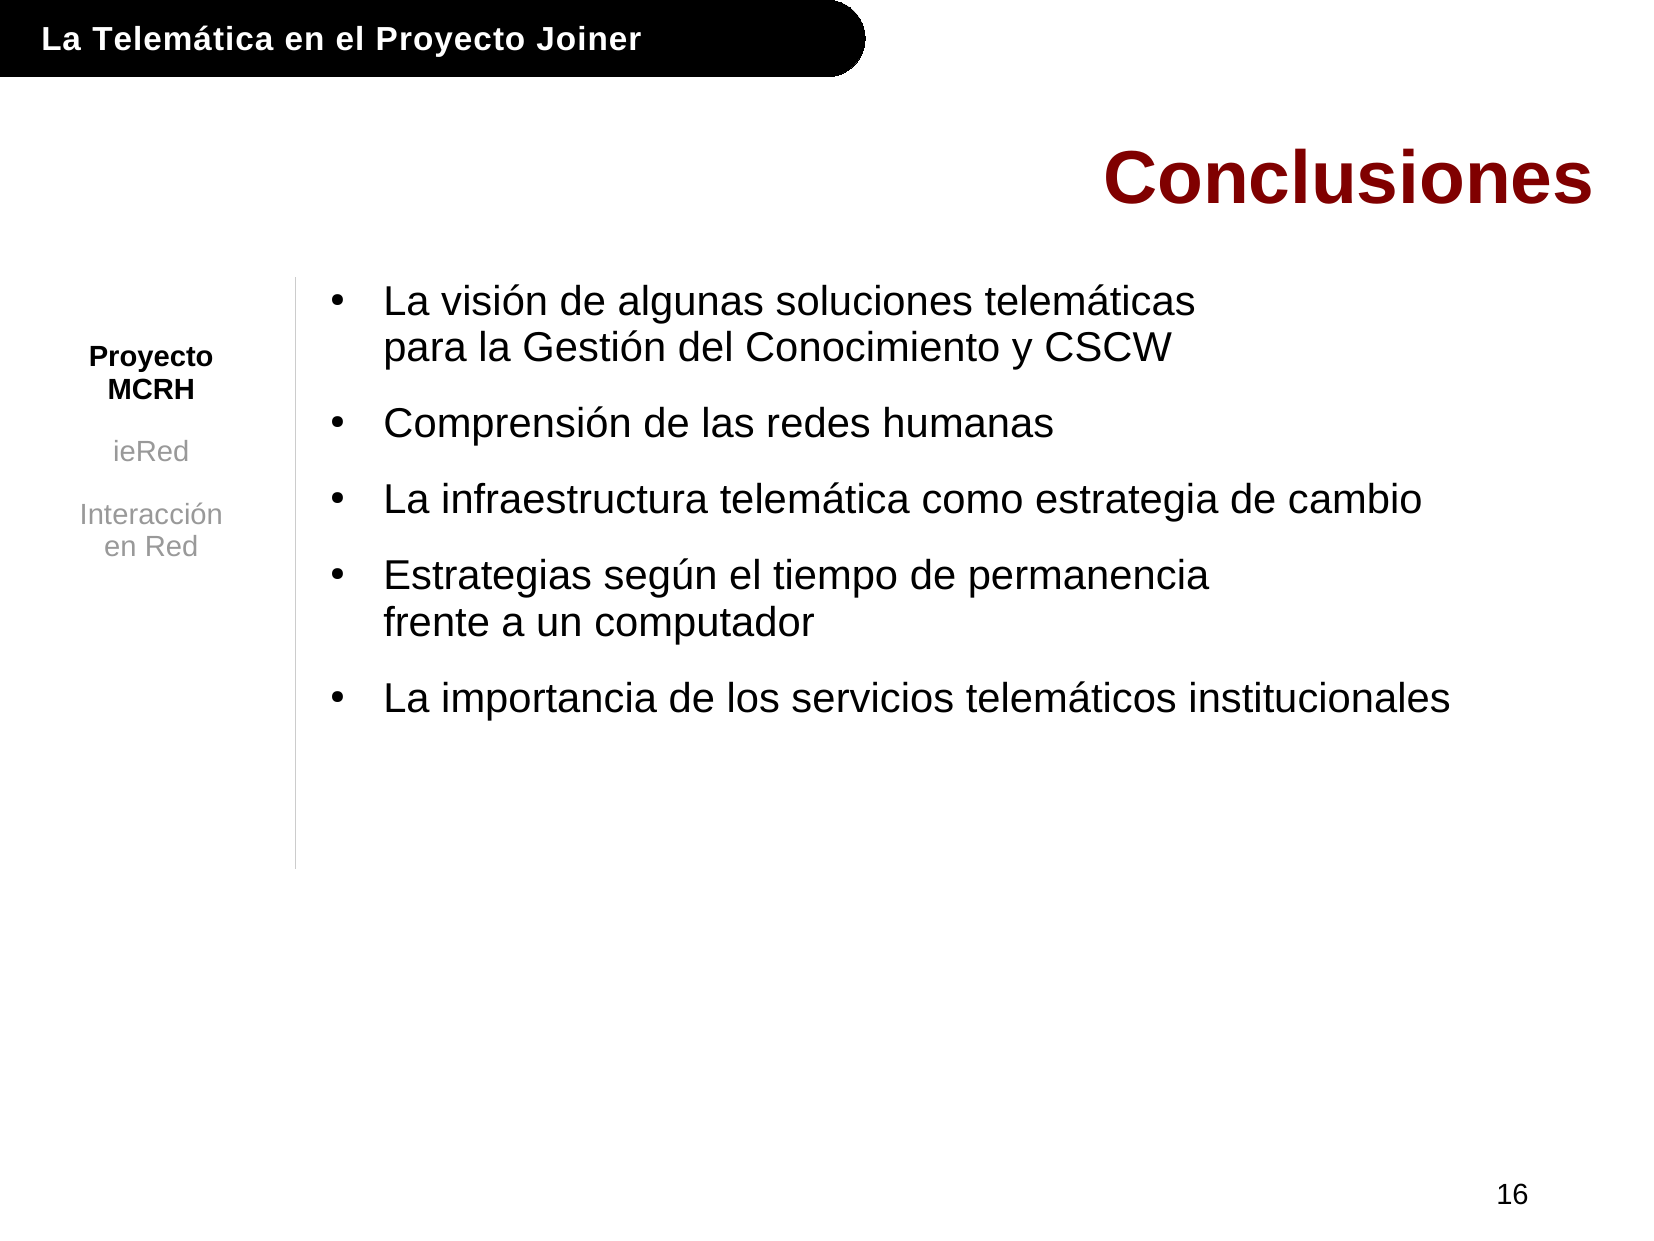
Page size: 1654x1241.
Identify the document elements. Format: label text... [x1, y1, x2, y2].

list La visión de algunas soluciones telemáticas para la Gestión del Conocimiento y CSCW Comprensión de las redes humanas La infraestructura telemática como estrategia de cambio Estrategias según el tiempo de permanencia frente a un computador La importancia de los servicios telemáticos institucionales [312, 277, 1595, 1142]
list Proyecto MCRH ieRed Interacción en Red [18, 277, 285, 862]
title Conclusiones [118, 118, 1595, 237]
